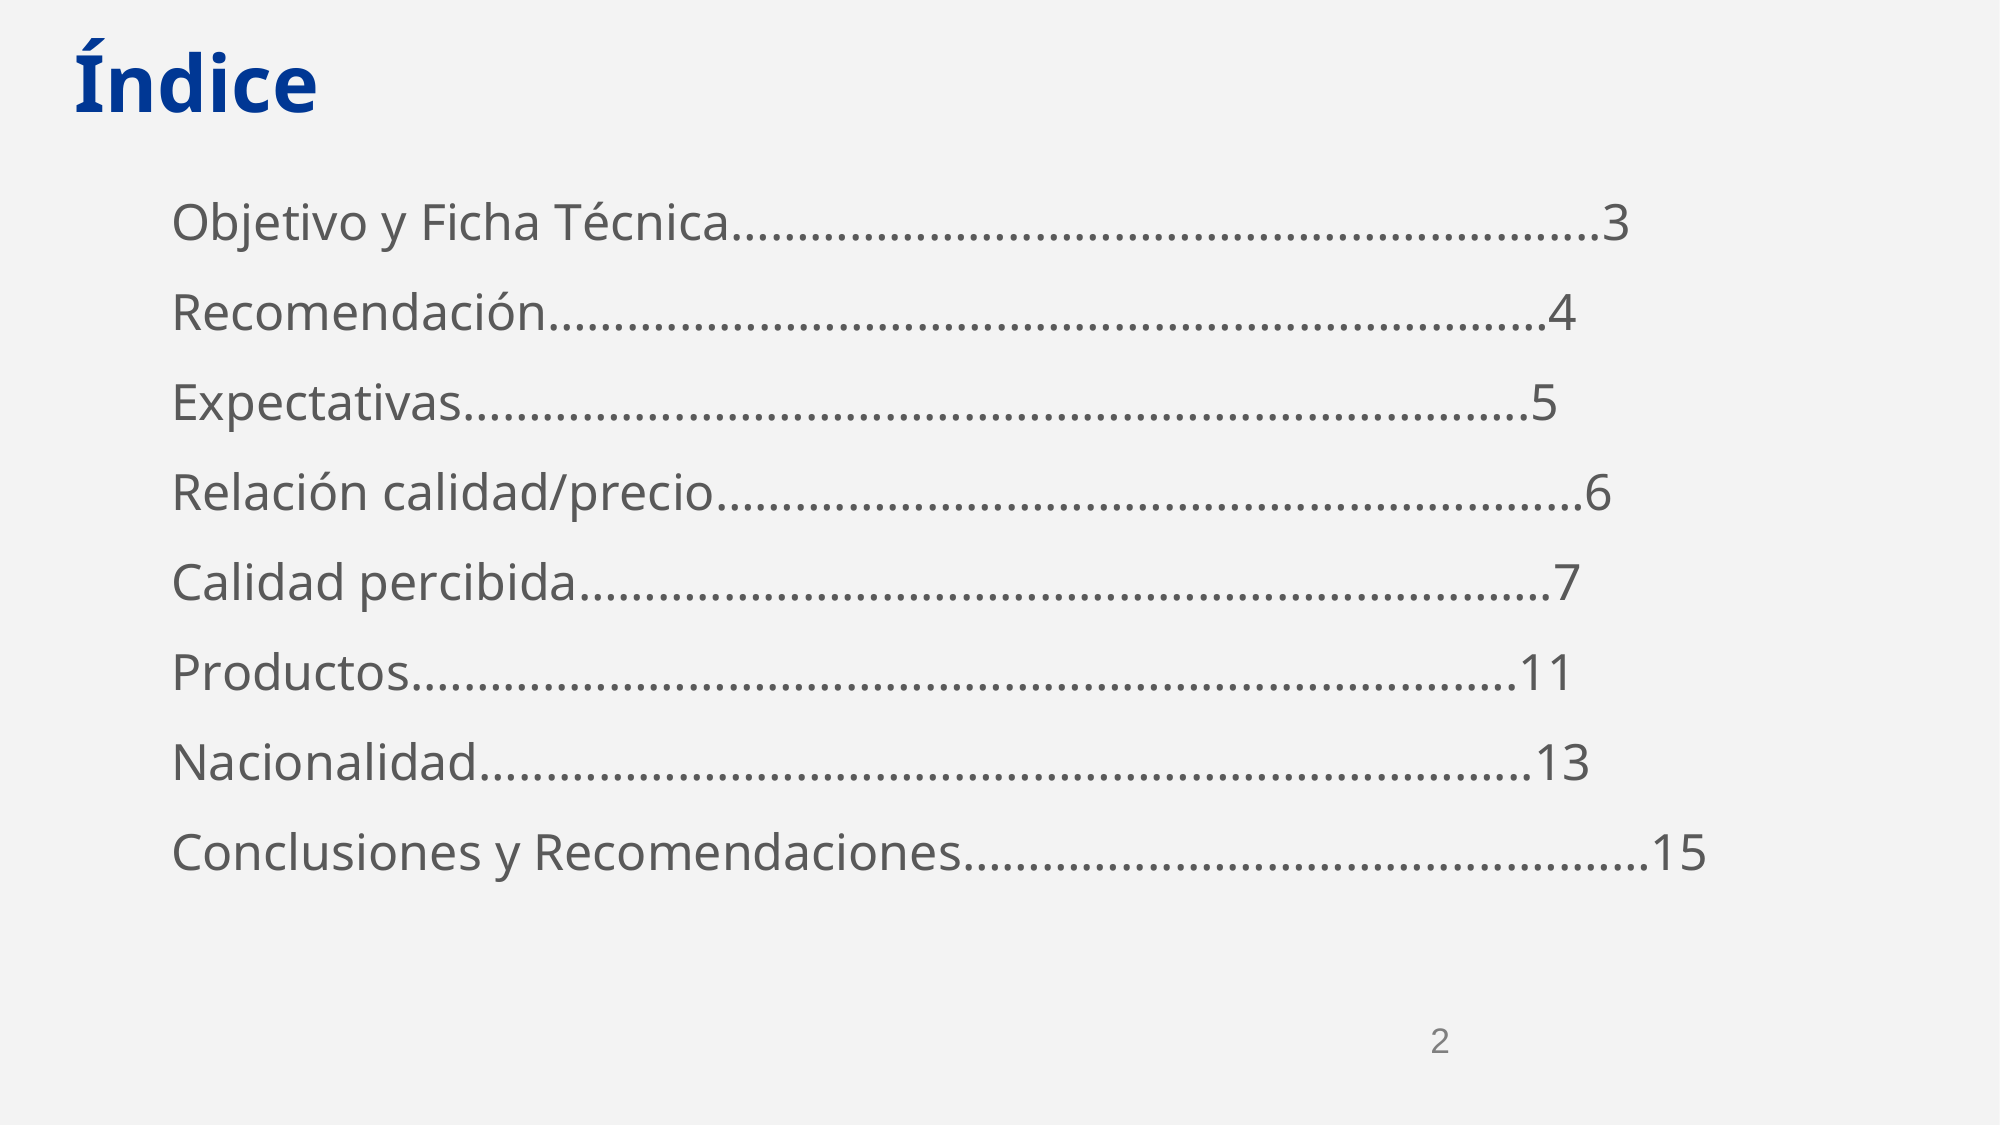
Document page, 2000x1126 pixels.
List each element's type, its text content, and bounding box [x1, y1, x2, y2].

text_box Índice [59, 26, 1937, 150]
text_box <número> [1412, 1008, 1880, 1069]
text_box Objetivo y Ficha Técnica…………………..……………………………...…....3 Recomendación……….………………………………………...………………4 Expectativas………….….……………………………………..………………..5 Relación calidad/precio……….……………………………..…………………6 Calidad percibida………..………………………………………………..…….7 Productos.………..……………………………………………...…………..….11 Nacionalidad…...…………………………………………………..…………...13 Conclusiones y Recomendaciones………….....……………….......….……15 [156, 152, 1859, 793]
